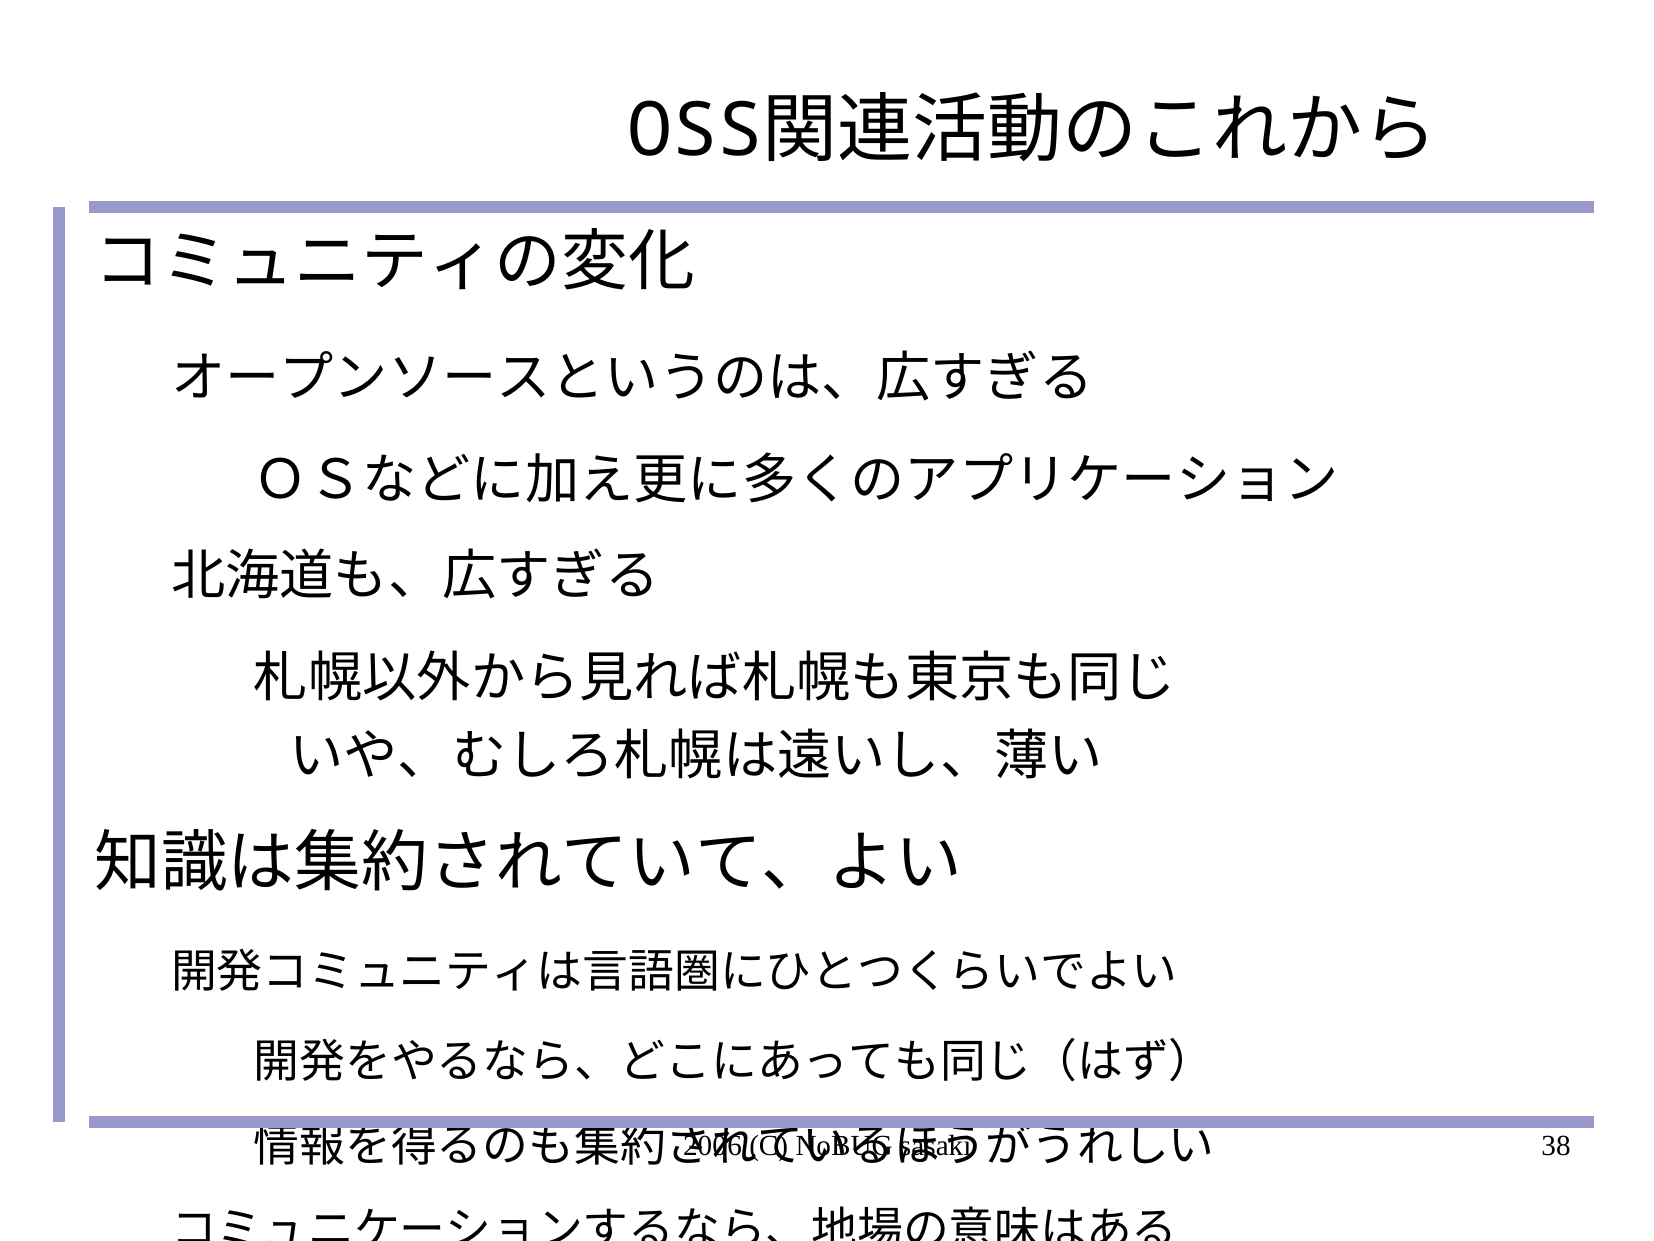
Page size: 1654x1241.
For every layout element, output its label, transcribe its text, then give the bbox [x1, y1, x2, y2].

list コミュニティの変化 オープンソースというのは、広すぎる ＯＳなどに加え更に多くのアプリケーション 北海道も、広すぎる 札幌以外から見れば札幌も東京も同じ いや、むしろ札幌は遠いし、薄い 知識は集約されていて、よい 開発コミュニティは言語圏にひとつくらいでよい 開発をやるなら、どこにあっても同じ（はず） 情報を得るのも集約されているほうがうれしい コミュニケーションするなら、地場の意味はある ユーザが欲しいサービスをサポートできるものが地場に必要 [76, 206, 1565, 1123]
title OSS関連活動のこれから [501, 59, 1563, 187]
